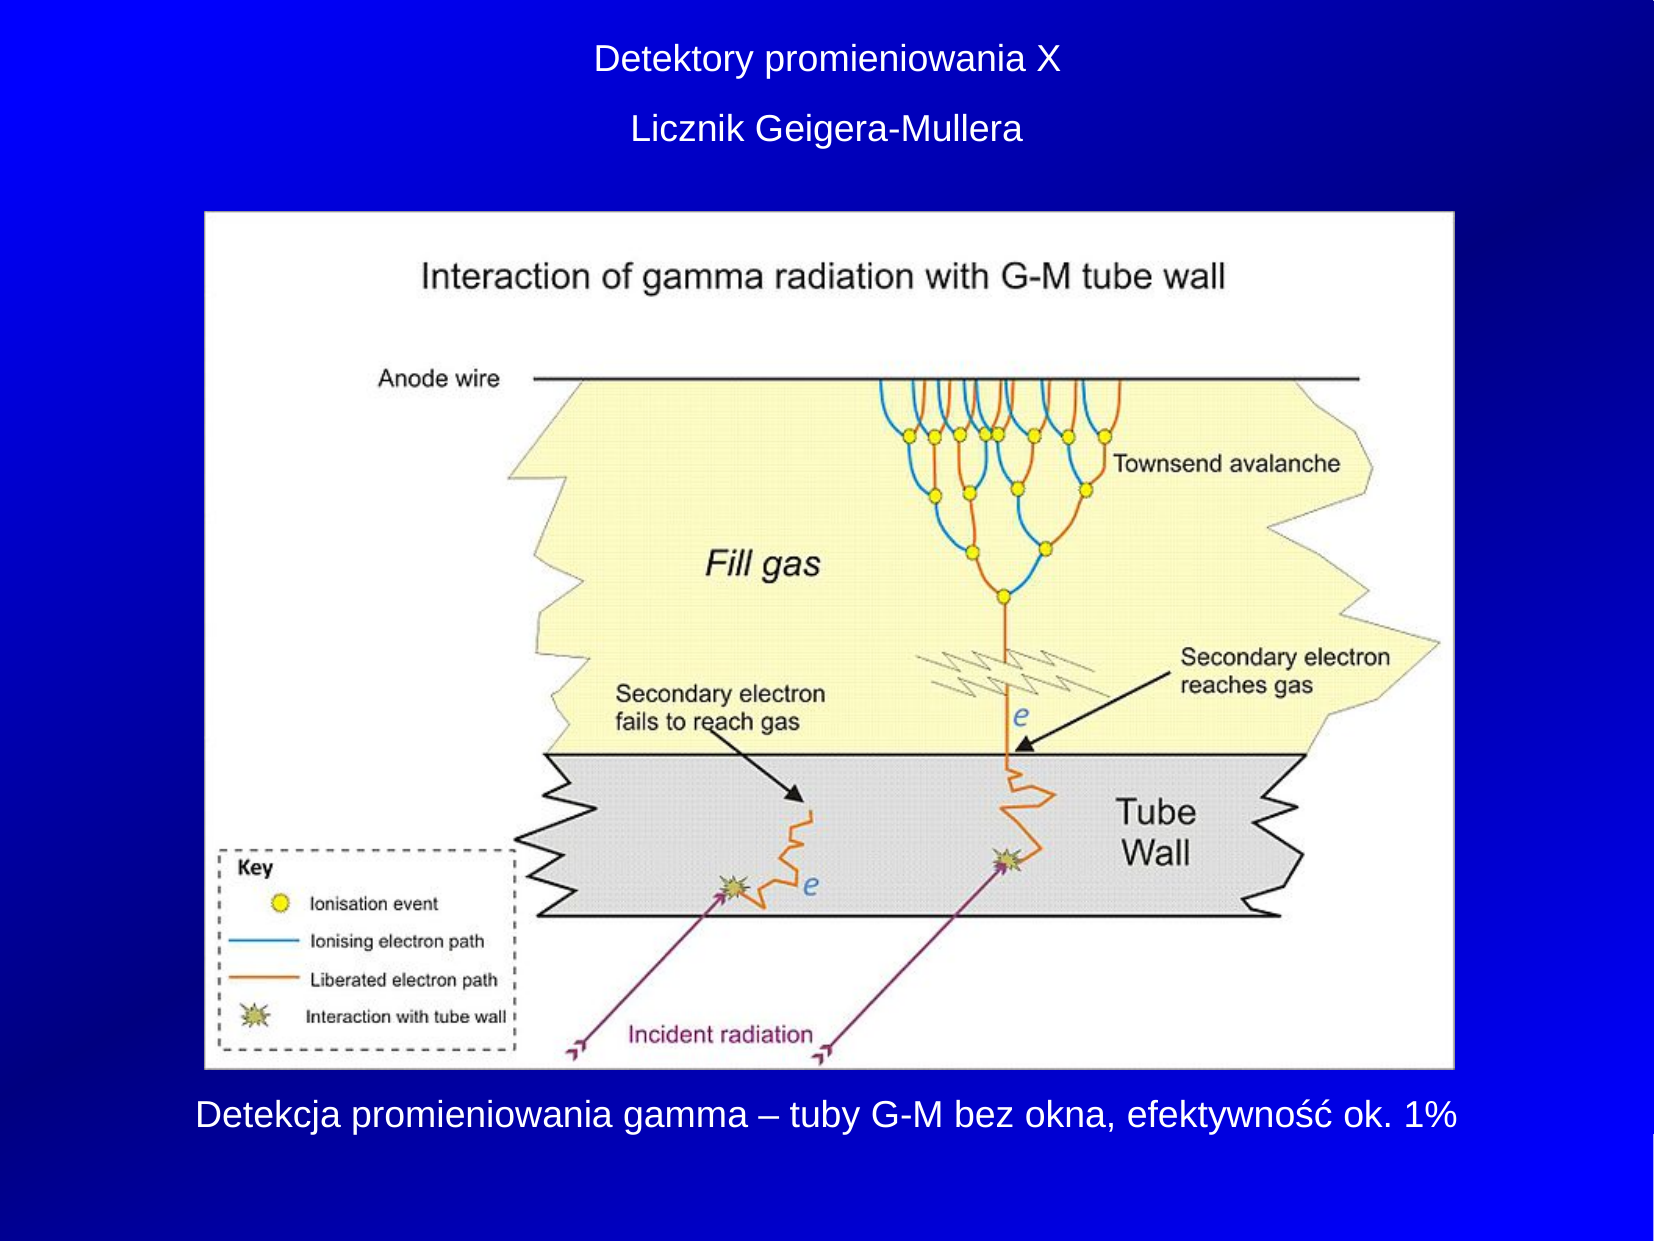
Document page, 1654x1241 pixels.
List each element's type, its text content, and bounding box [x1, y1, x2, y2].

picture [204, 211, 1455, 1070]
text_box Detekcja promieniowania gamma – tuby G-M bez okna, efektywność ok. 1% [180, 1086, 1474, 1144]
text_box Licznik Geigera-Mullera [615, 100, 1039, 158]
text_box Detektory promieniowania X [578, 29, 1077, 87]
